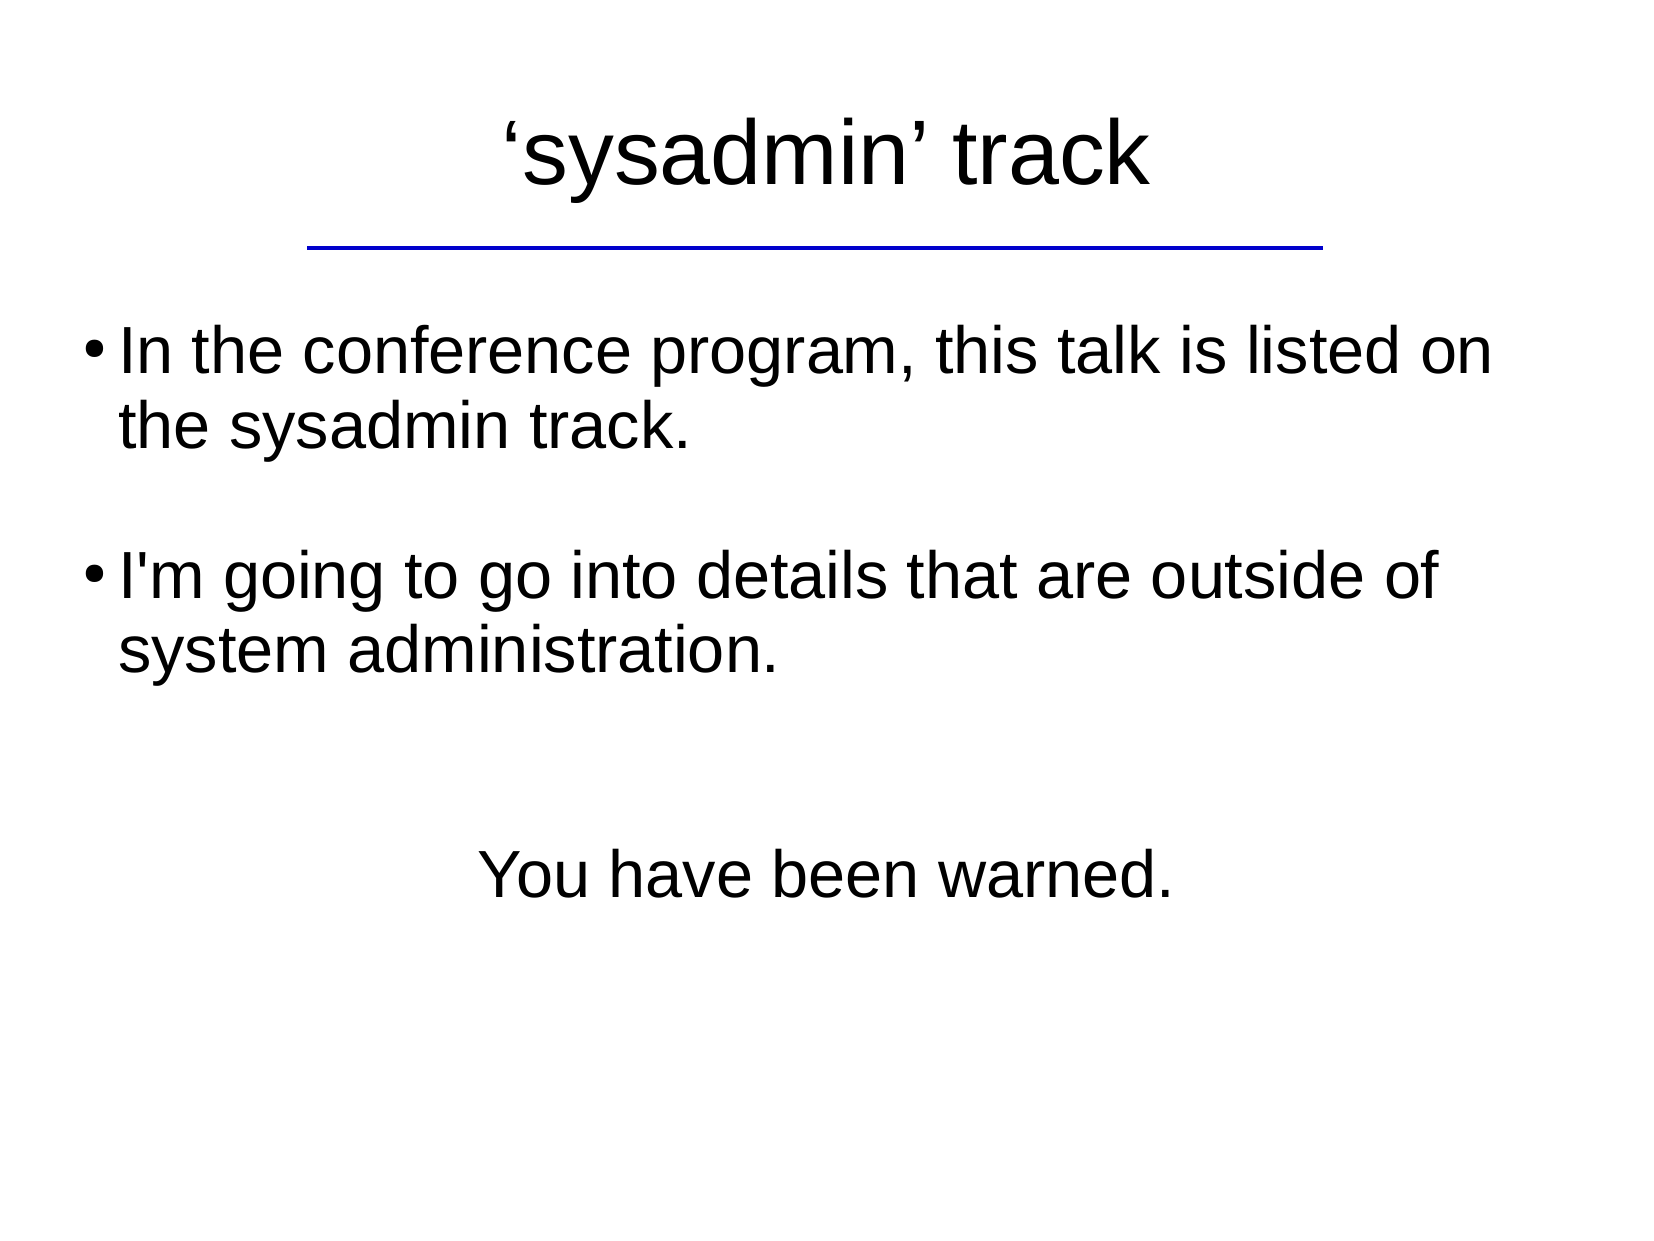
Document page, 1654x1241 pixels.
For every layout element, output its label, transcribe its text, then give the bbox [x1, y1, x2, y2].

subtitle In the conference program, this talk is listed on the sysadmin track. I'm going to go into details that are outside of system administration. You have been warned. [82, 290, 1571, 1010]
title ‘sysadmin’ track [82, 49, 1571, 257]
